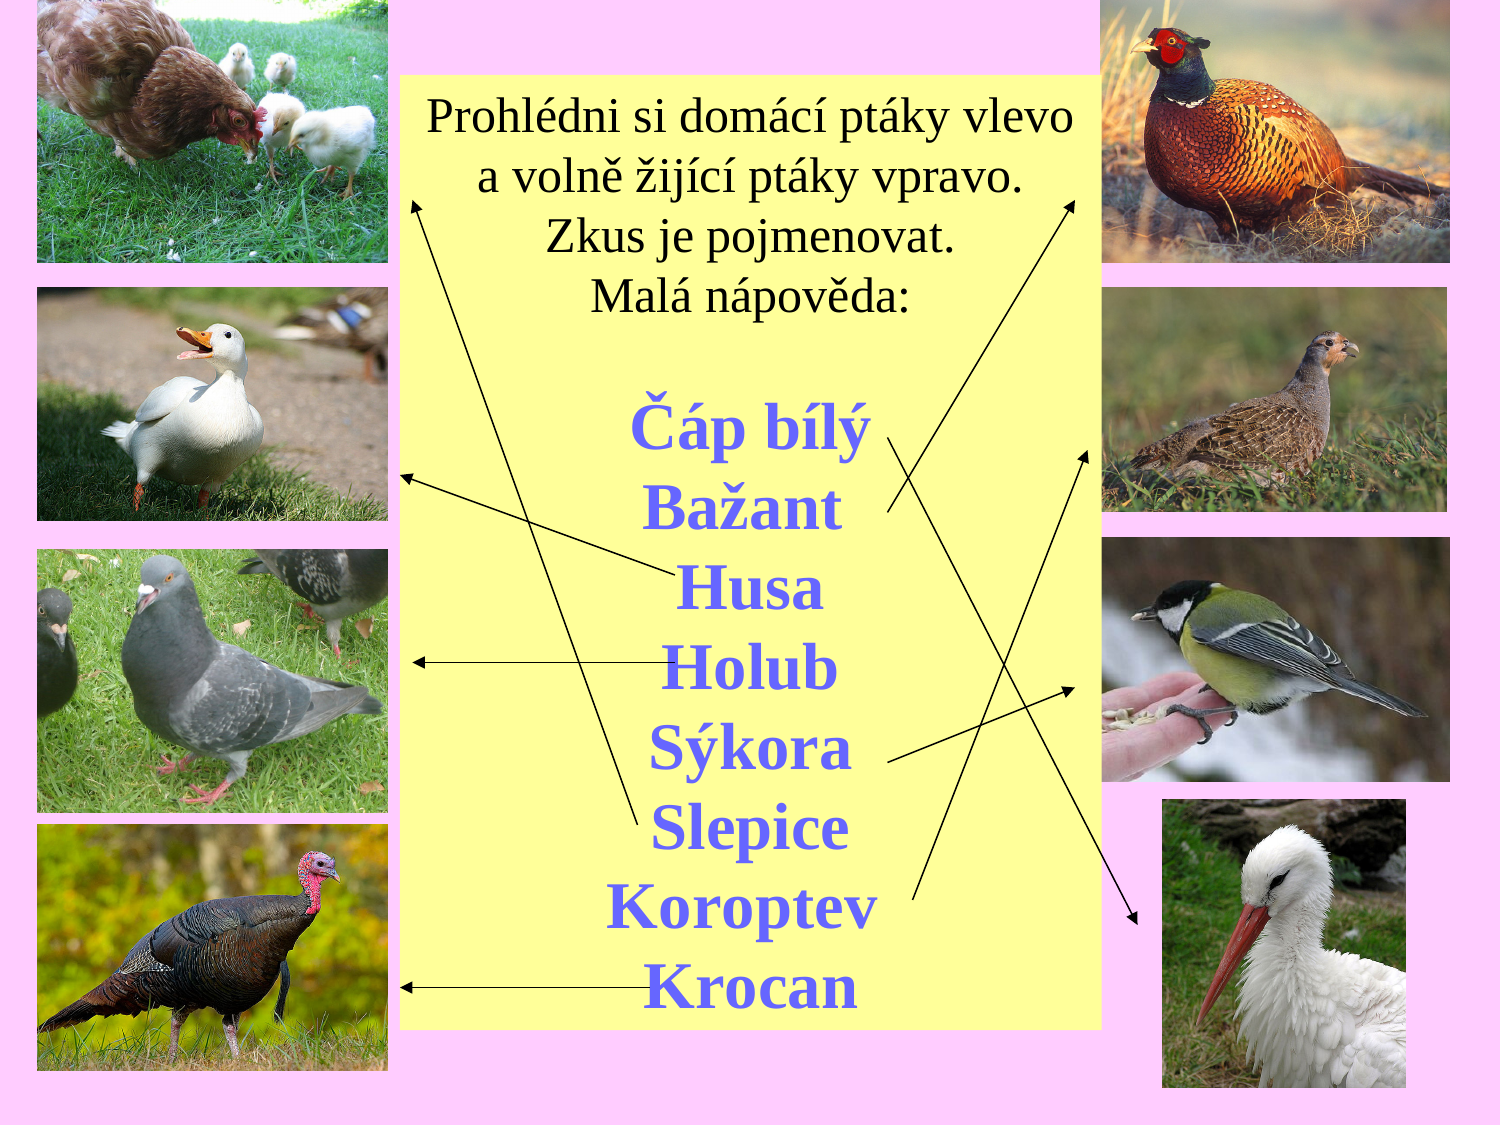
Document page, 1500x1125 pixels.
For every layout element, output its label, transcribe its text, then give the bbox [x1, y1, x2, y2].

picture [1102, 287, 1447, 513]
picture [37, 287, 388, 521]
picture [37, 549, 388, 813]
picture [1100, 0, 1450, 263]
text_box Prohlédni si domácí ptáky vlevo a volně žijící ptáky vpravo. Zkus je pojmenovat. Malá nápověda: Čáp bílý Bažant Husa Holub Sýkora Slepice Koroptev Krocan [399, 74, 1102, 1031]
picture [37, 824, 388, 1071]
picture [1162, 799, 1406, 1088]
picture [37, 0, 388, 263]
picture [1102, 537, 1450, 782]
